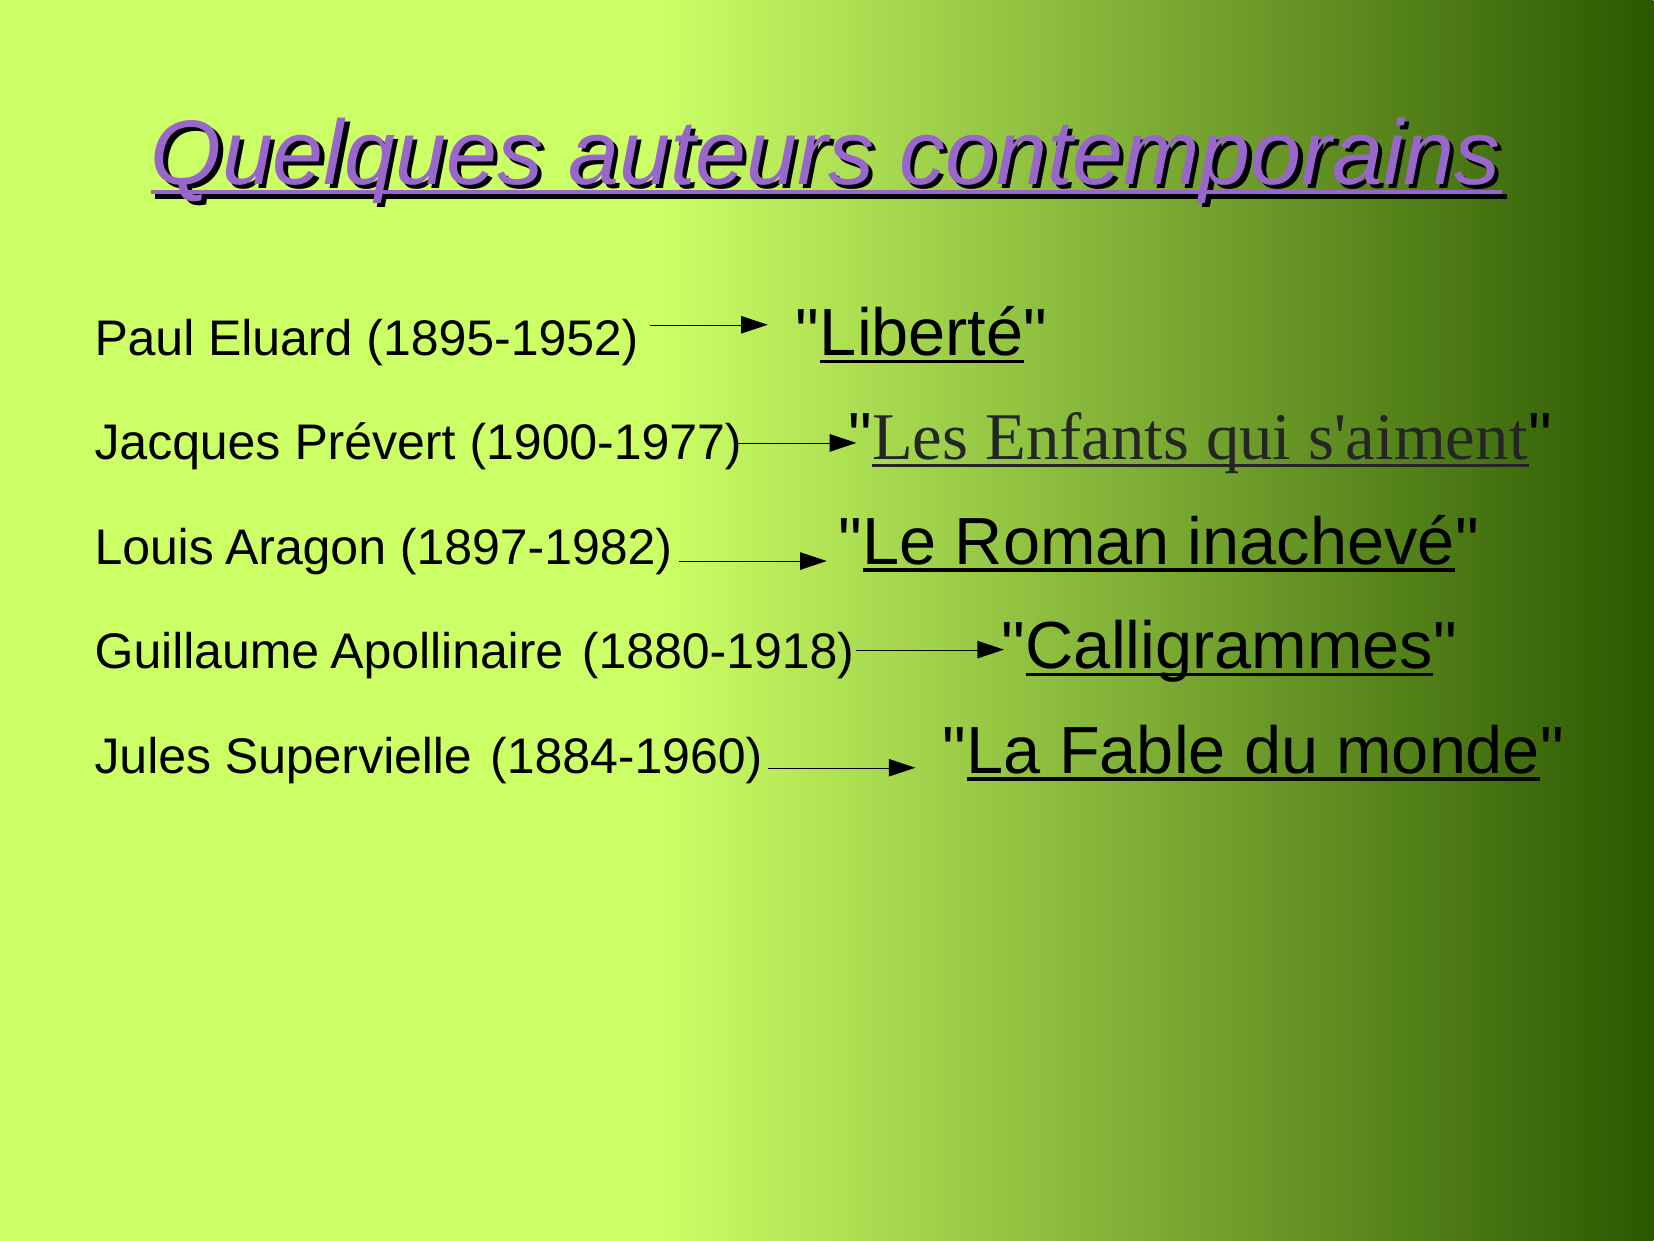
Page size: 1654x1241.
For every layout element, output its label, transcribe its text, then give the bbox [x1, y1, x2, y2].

title Quelques auteurs contemporains [82, 49, 1571, 257]
list Paul Eluard (1895-1952) "Liberté" Jacques Prévert (1900-1977) "Les Enfants qui s'aiment" Louis Aragon (1897-1982) "Le Roman inachevé" Guillaume Apollinaire (1880-1918) "Calligrammes" Jules Supervielle (1884-1960) "La Fable du monde" [76, 295, 1565, 1114]
